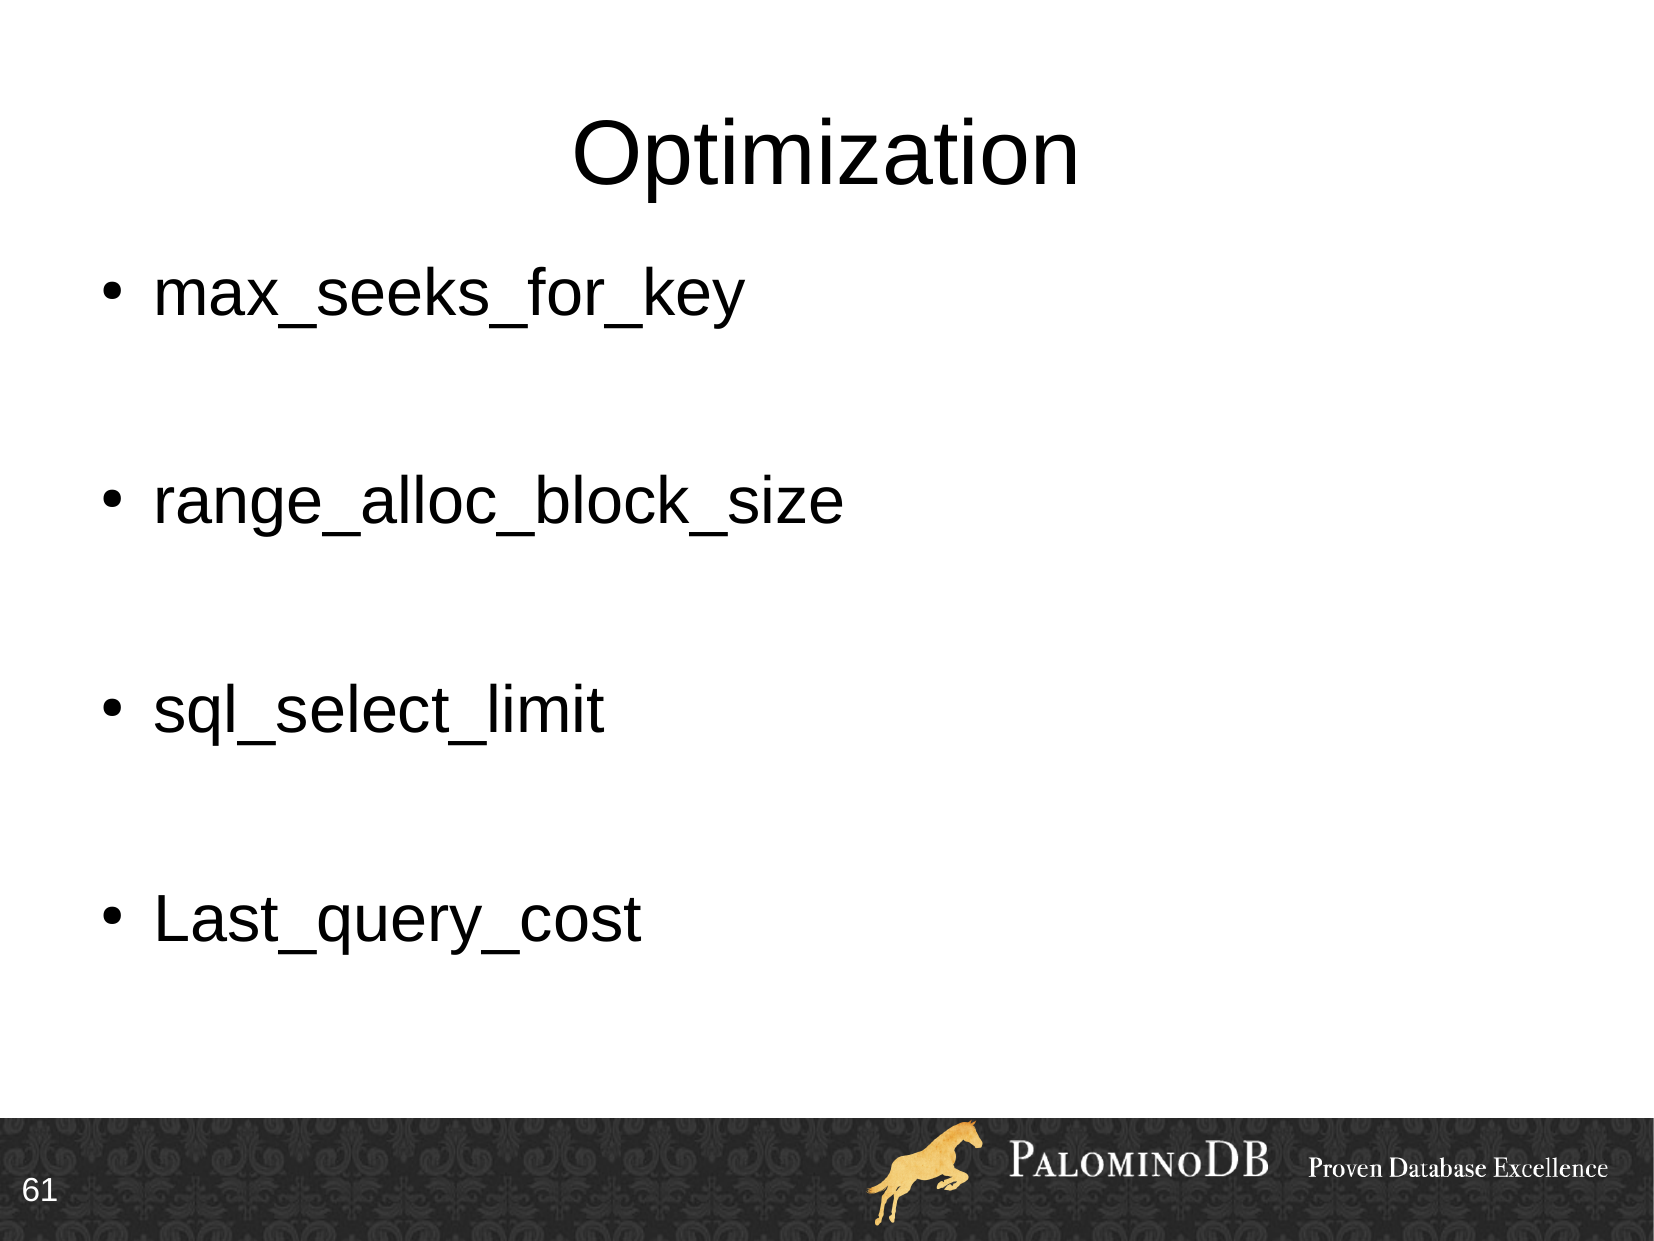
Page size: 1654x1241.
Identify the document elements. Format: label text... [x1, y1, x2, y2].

picture [0, 1109, 1654, 1241]
list max_seeks_for_key range_alloc_block_size sql_select_limit Last_query_cost [82, 254, 1571, 1076]
title Optimization [82, 49, 1571, 254]
